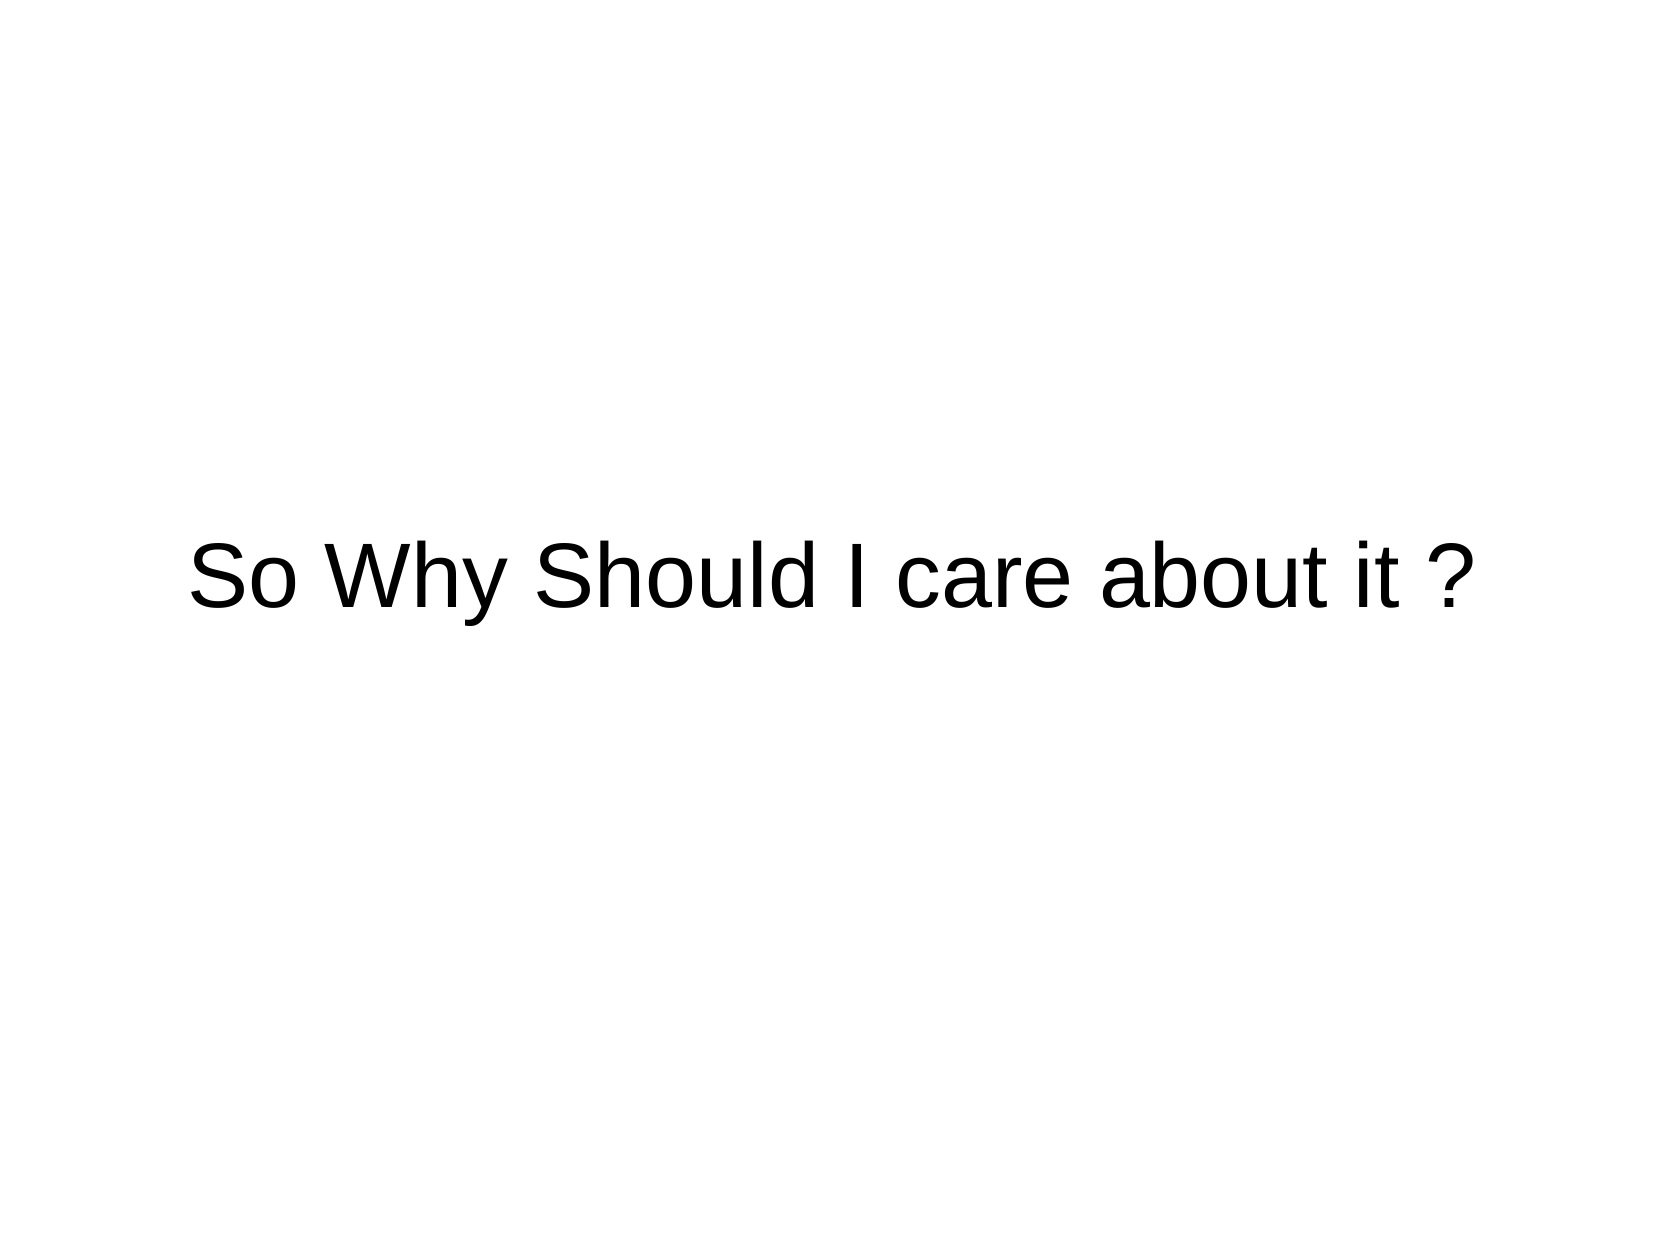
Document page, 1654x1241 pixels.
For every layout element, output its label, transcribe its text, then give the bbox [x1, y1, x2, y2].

title So Why Should I care about it ? [88, 472, 1577, 680]
